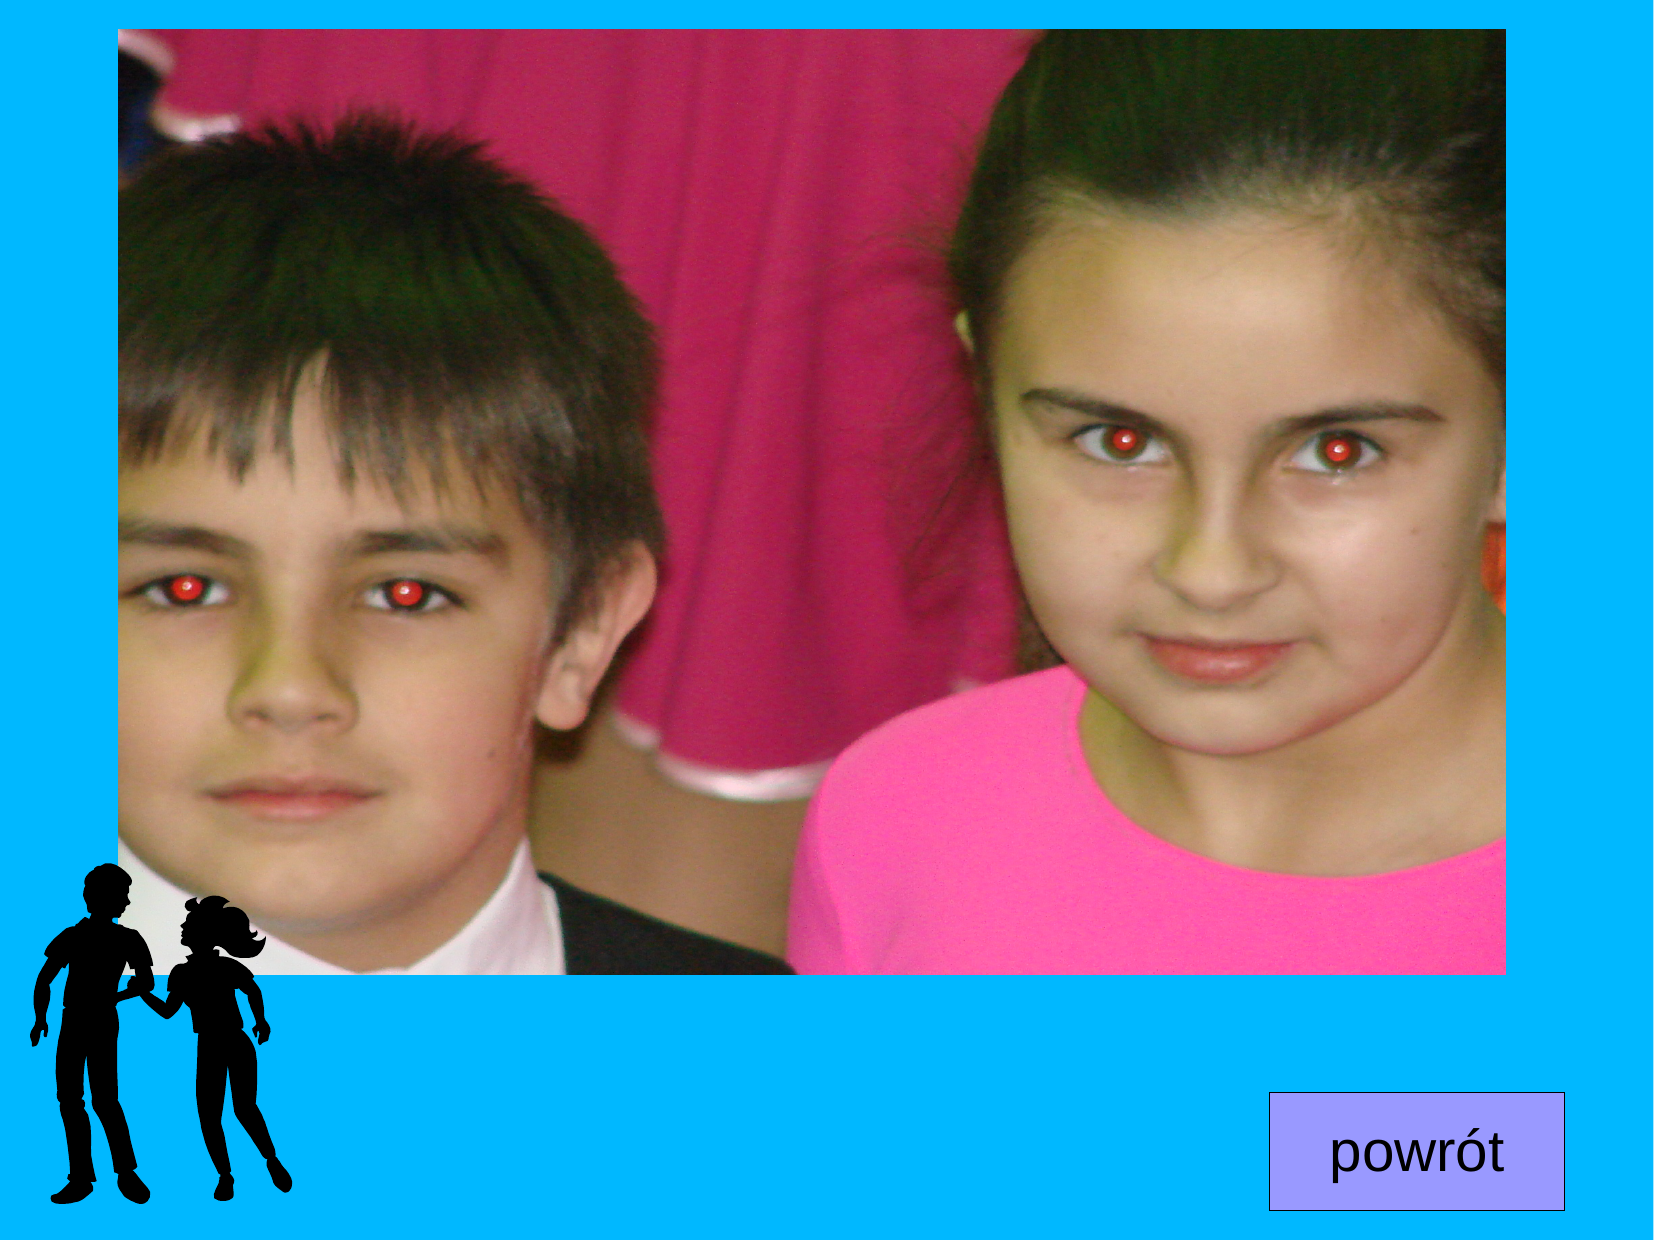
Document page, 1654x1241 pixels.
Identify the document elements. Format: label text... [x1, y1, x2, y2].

picture [31, 30, 1505, 1203]
text_box powrót [1269, 1092, 1565, 1211]
